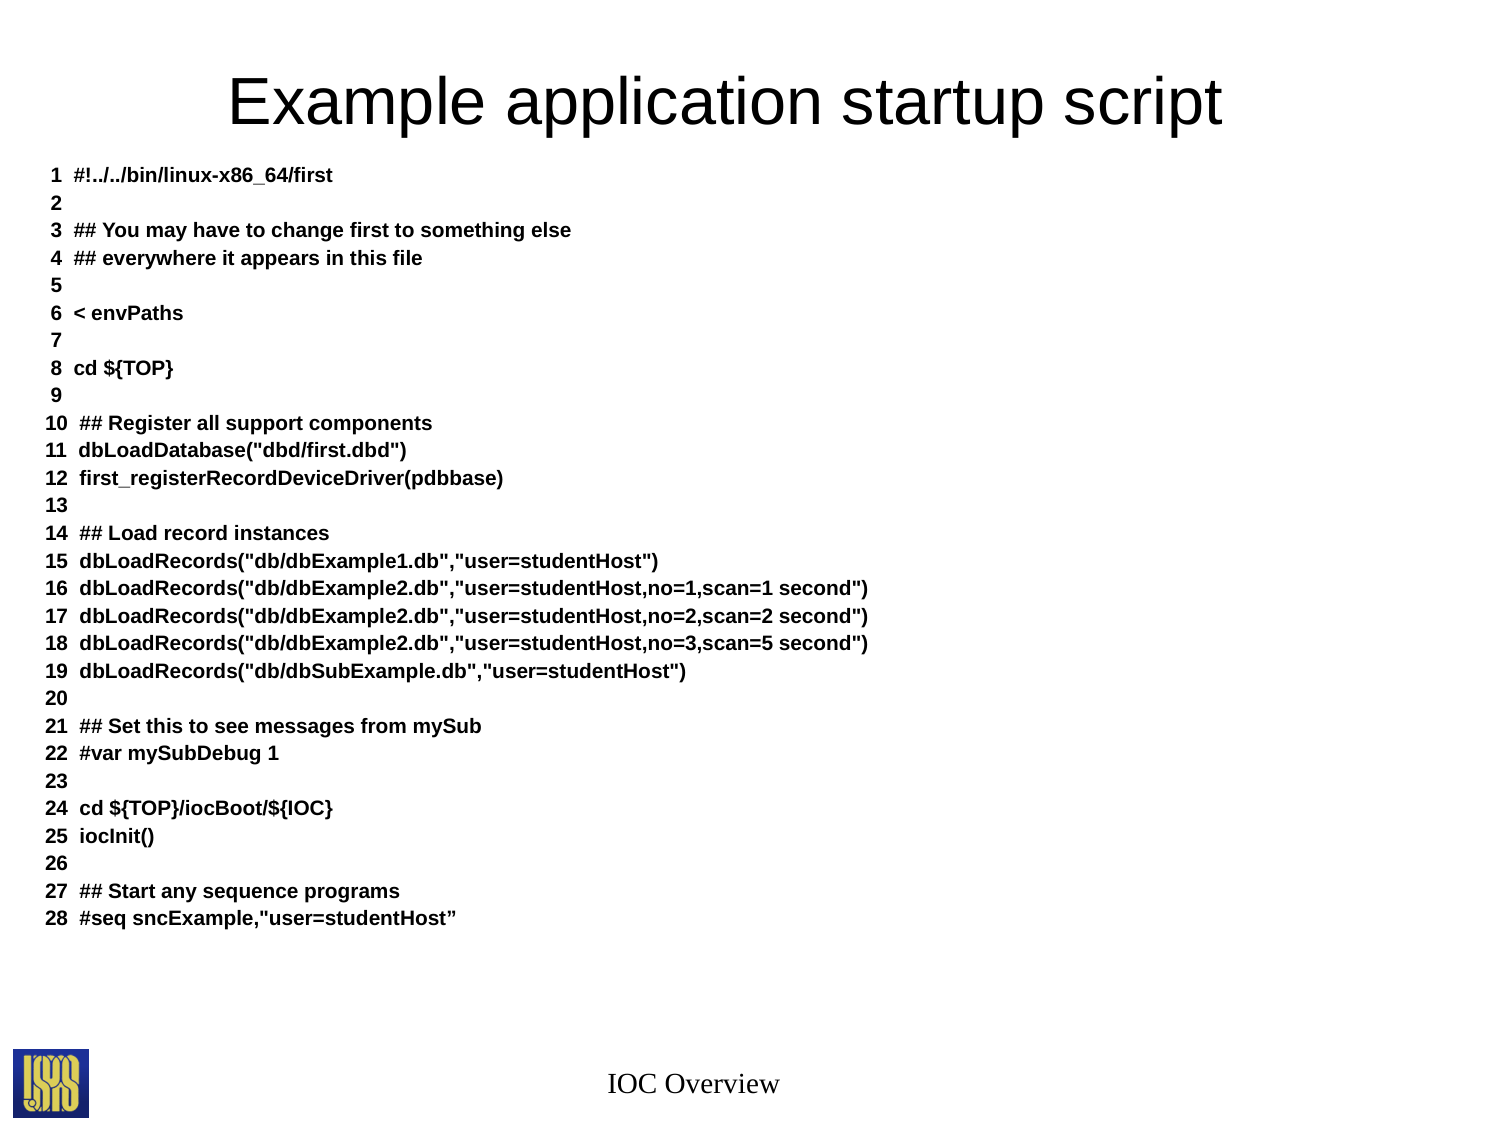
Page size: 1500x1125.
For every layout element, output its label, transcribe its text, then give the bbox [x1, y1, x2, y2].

picture [13, 1049, 89, 1118]
title Example application startup script [55, 57, 1361, 146]
list 1 #!../../bin/linux-x86_64/first 2 3 ## You may have to change first to something else 4 ## everywhere it appears in this file 5 6 < envPaths 7 8 cd ${TOP} 9 10 ## Register all support components 11 dbLoadDatabase("dbd/first.dbd") 12 first_registerRecordDeviceDriver(pdbbase) 13 14 ## Load record instances 15 dbLoadRecords("db/dbExample1.db","user=studentHost") 16 dbLoadRecords("db/dbExample2.db","user=studentHost,no=1,scan=1 second") 17 dbLoadRecords("db/dbExample2.db","user=studentHost,no=2,scan=2 second") 18 dbLoadRecords("db/dbExample2.db","user=studentHost,no=3,scan=5 second") 19 dbLoadRecords("db/dbSubExample.db","user=studentHost") 20 21 ## Set this to see messages from mySub 22 #var mySubDebug 1 23 24 cd ${TOP}/iocBoot/${IOC} 25 iocInit() 26 27 ## Start any sequence programs 28 #seq sncExample,"user=studentHost” [30, 157, 1447, 1015]
